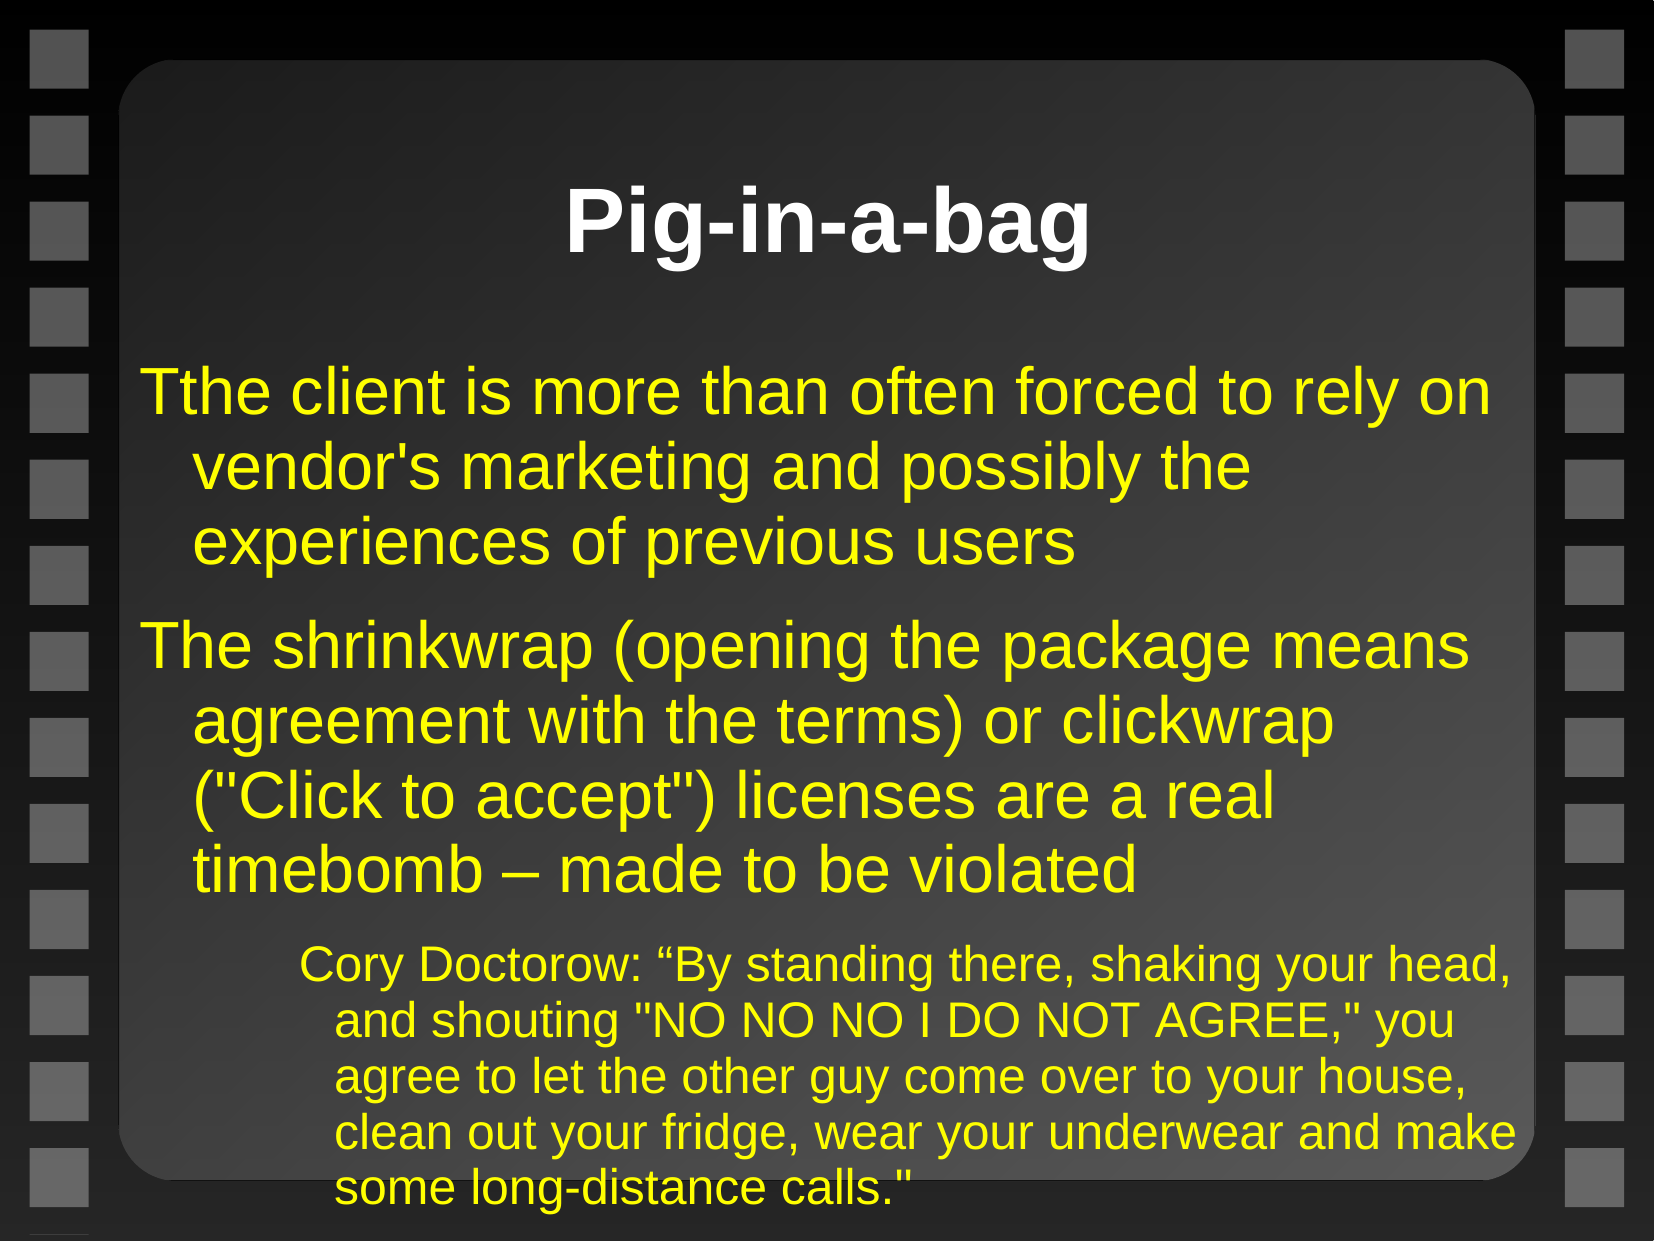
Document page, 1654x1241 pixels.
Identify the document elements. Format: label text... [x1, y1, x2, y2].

list Tthe client is more than often forced to rely on vendor's marketing and possibly the experiences of previous users The shrinkwrap (opening the package means agreement with the terms) or clickwrap ("Click to accept") licenses are a real timebomb – made to be violated Cory Doctorow: “By standing there, shaking your head, and shouting "NO NO NO I DO NOT AGREE," you agree to let the other guy come over to your house, clean out your fridge, wear your underwear and make some long-distance calls." [121, 354, 1534, 1241]
title Pig-in-a-bag [123, 117, 1536, 325]
